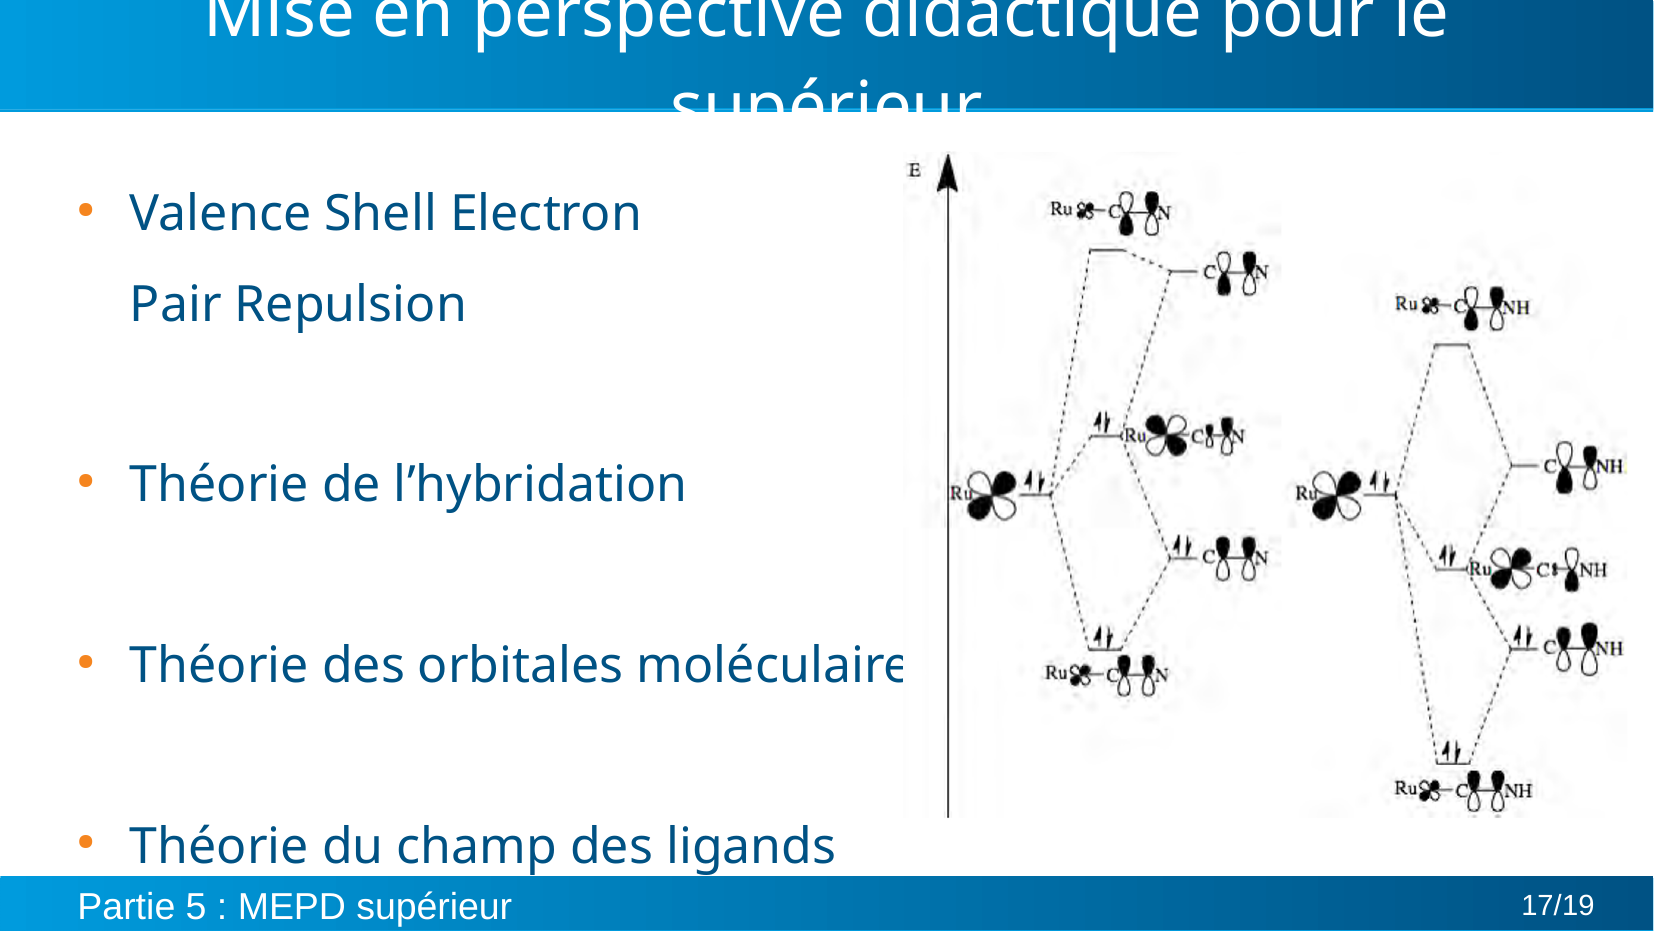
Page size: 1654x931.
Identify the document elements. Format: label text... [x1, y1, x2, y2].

list Valence Shell Electron Pair Repulsion Théorie de l’hybridation Théorie des orbitales moléculaires Théorie du champ des ligands [59, 177, 903, 768]
title Mise en perspective didactique pour le supérieur [59, 17, 1595, 97]
text_box Partie 5 : MEPD supérieur [62, 878, 528, 931]
picture [903, 151, 1631, 824]
